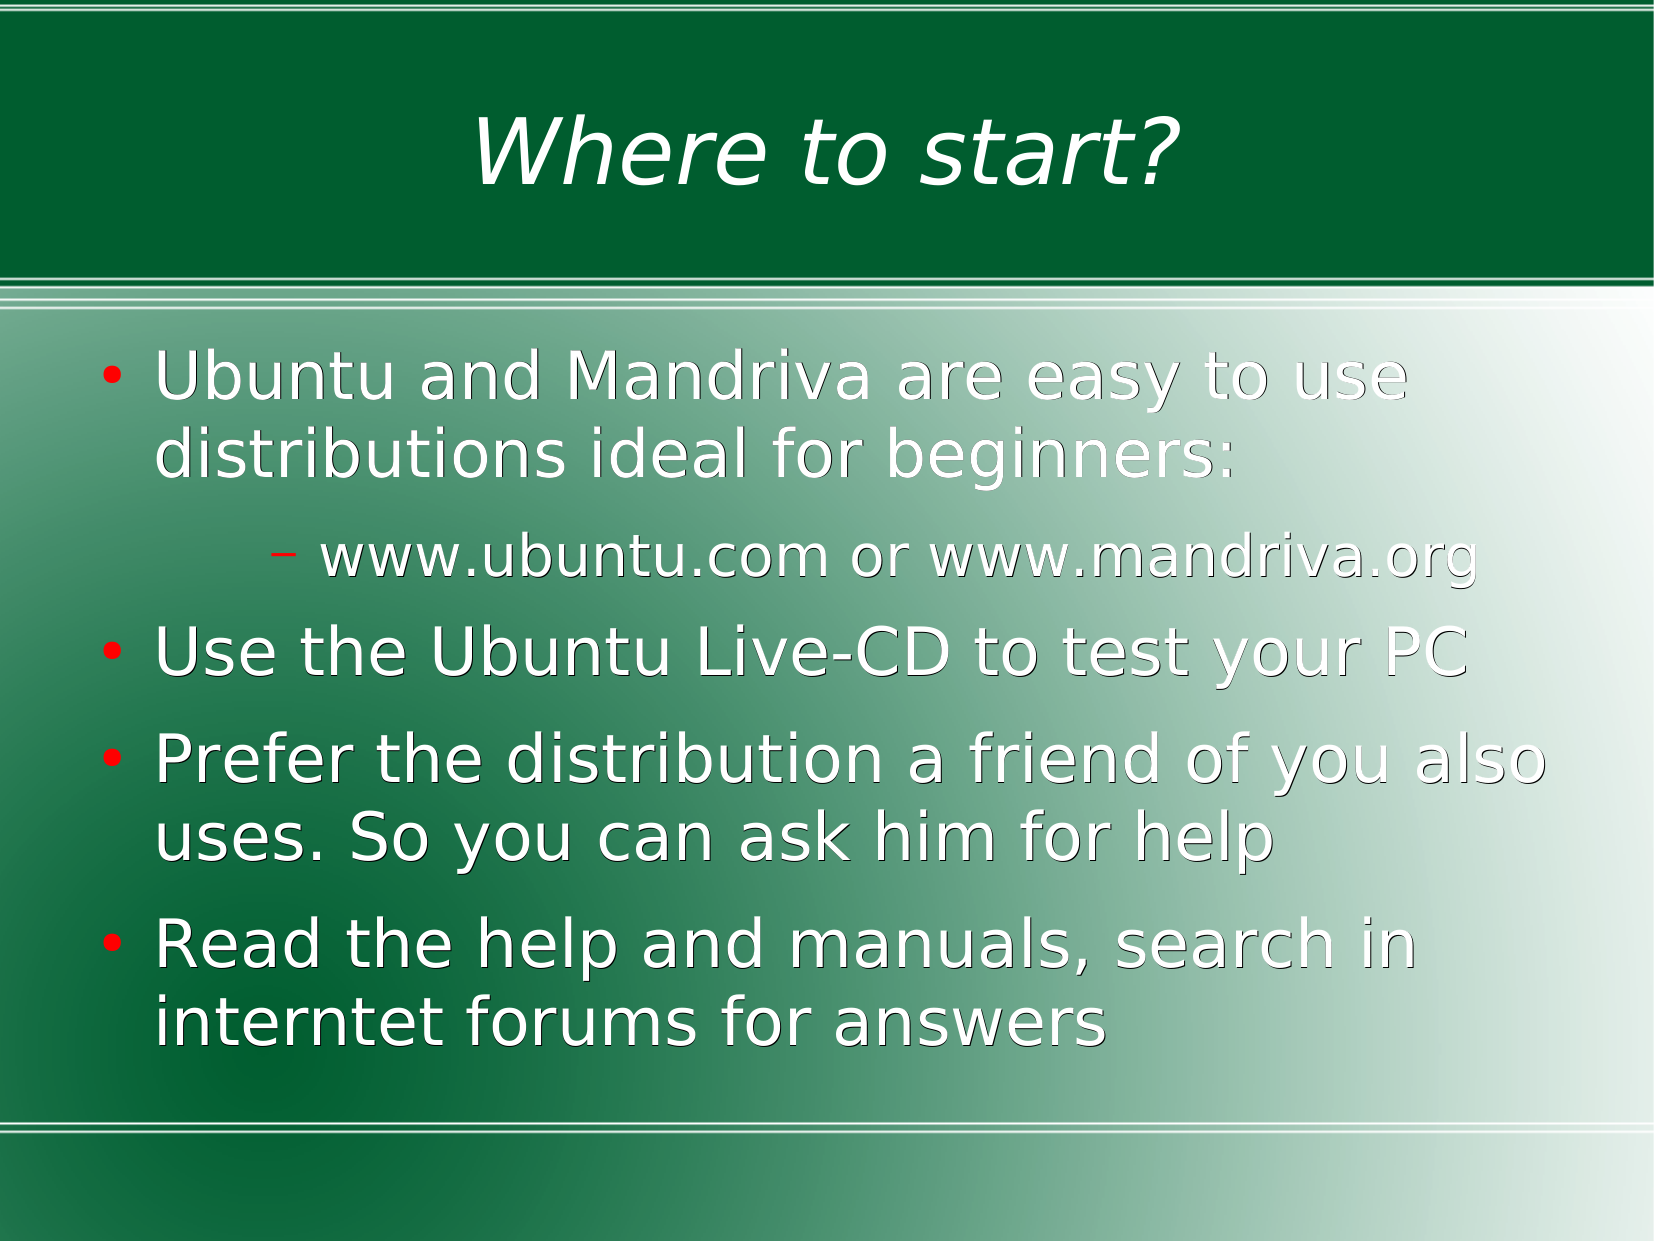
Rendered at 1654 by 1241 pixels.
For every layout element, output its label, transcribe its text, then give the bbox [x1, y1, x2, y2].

title Where to start? [82, 56, 1571, 250]
list Ubuntu and Mandriva are easy to use distributions ideal for beginners: www.ubuntu.com or www.mandriva.org Use the Ubuntu Live-CD to test your PC Prefer the distribution a friend of you also uses. So you can ask him for help Read the help and manuals, search in interntet forums for answers [82, 337, 1571, 1241]
picture [0, 0, 1654, 1241]
